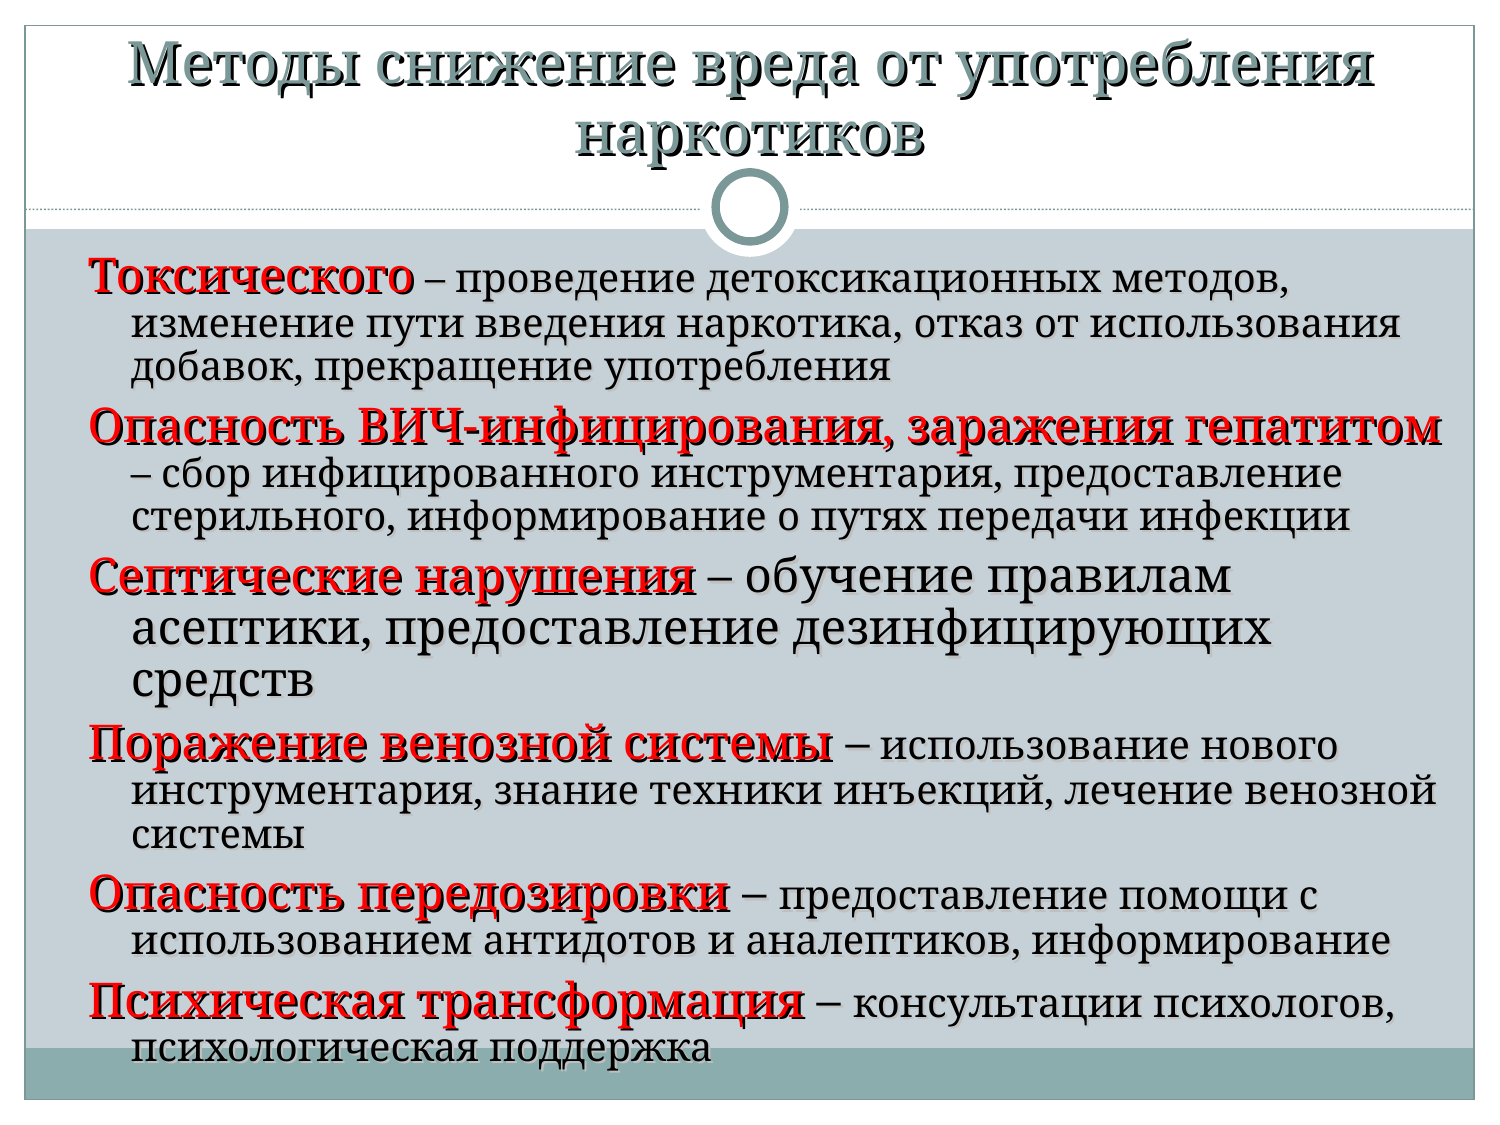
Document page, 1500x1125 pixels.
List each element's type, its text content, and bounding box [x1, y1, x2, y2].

title Методы снижение вреда от употребления наркотиков [41, 0, 1459, 173]
list Токсического – проведение детоксикационных методов, изменение пути введения наркотика, отказ от использования добавок, прекращение употребления Опасность ВИЧ-инфицирования, заражения гепатитом – сбор инфицированного инструментария, предоставление стерильного, информирование о путях передачи инфекции Септические нарушения – обучение правилам асептики, предоставление дезинфицирующих средств Поражение венозной системы – использование нового инструментария, знание техники инъекций, лечение венозной системы Опасность передозировки – предоставление помощи с использованием антидотов и аналептиков, информирование Психическая трансформация – консультации психологов, психологическая поддержка [29, 243, 1471, 1106]
